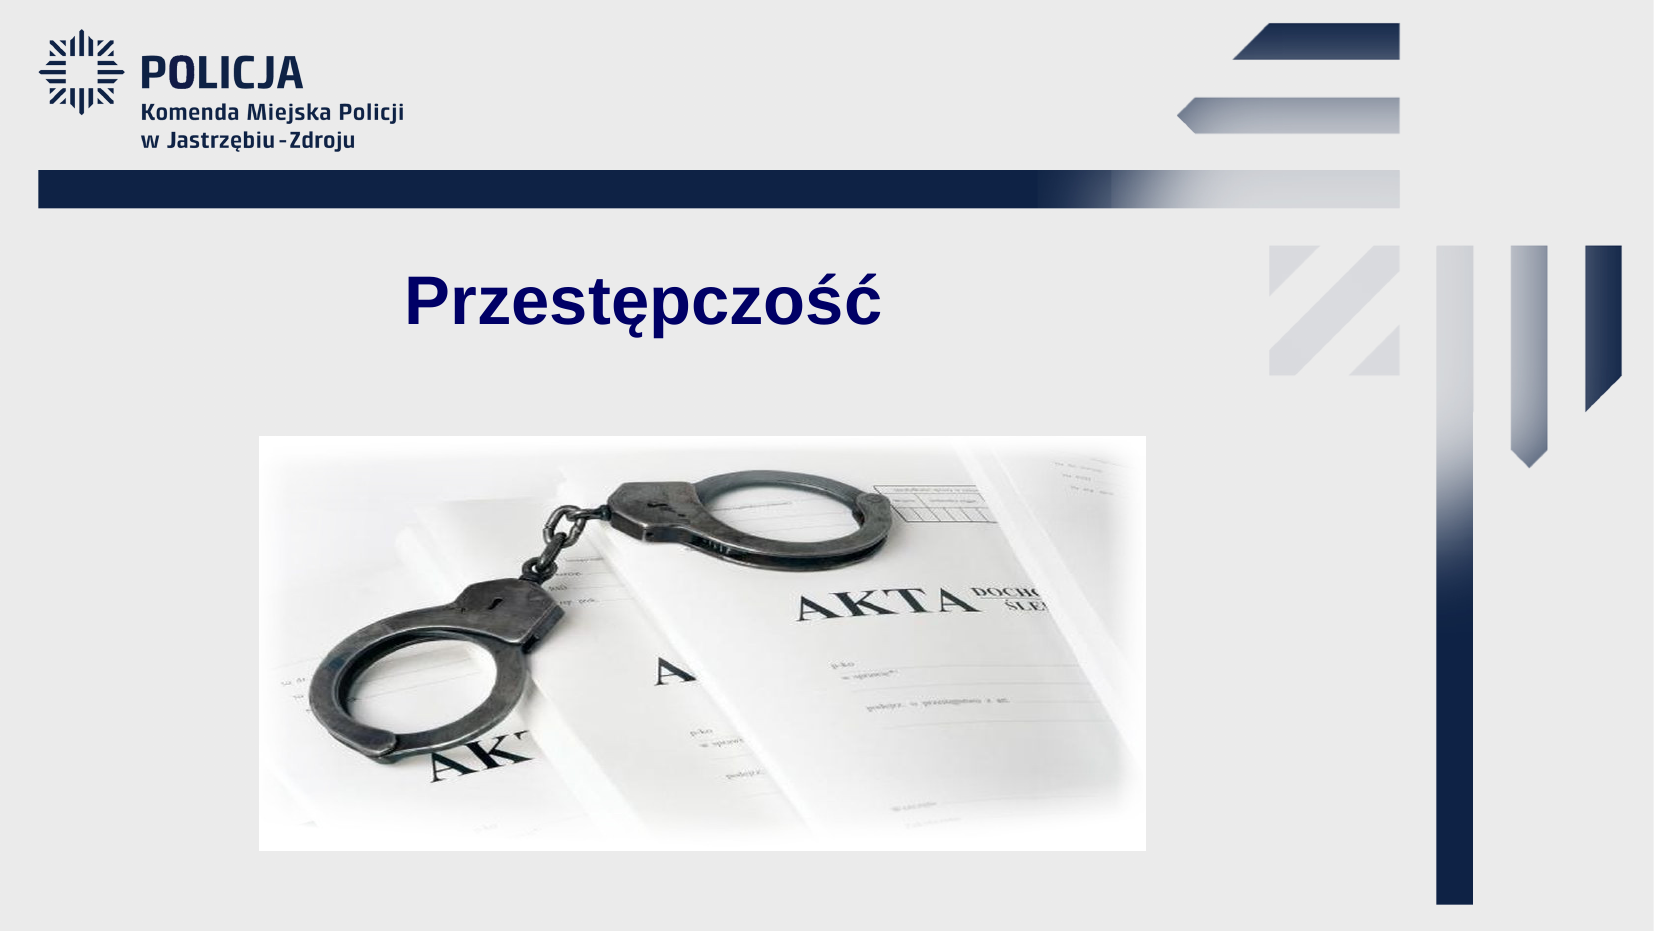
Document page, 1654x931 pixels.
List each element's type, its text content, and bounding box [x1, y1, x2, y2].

picture [0, 0, 1654, 931]
title Przestępczość [82, 236, 1205, 367]
text_box [47, 377, 898, 798]
